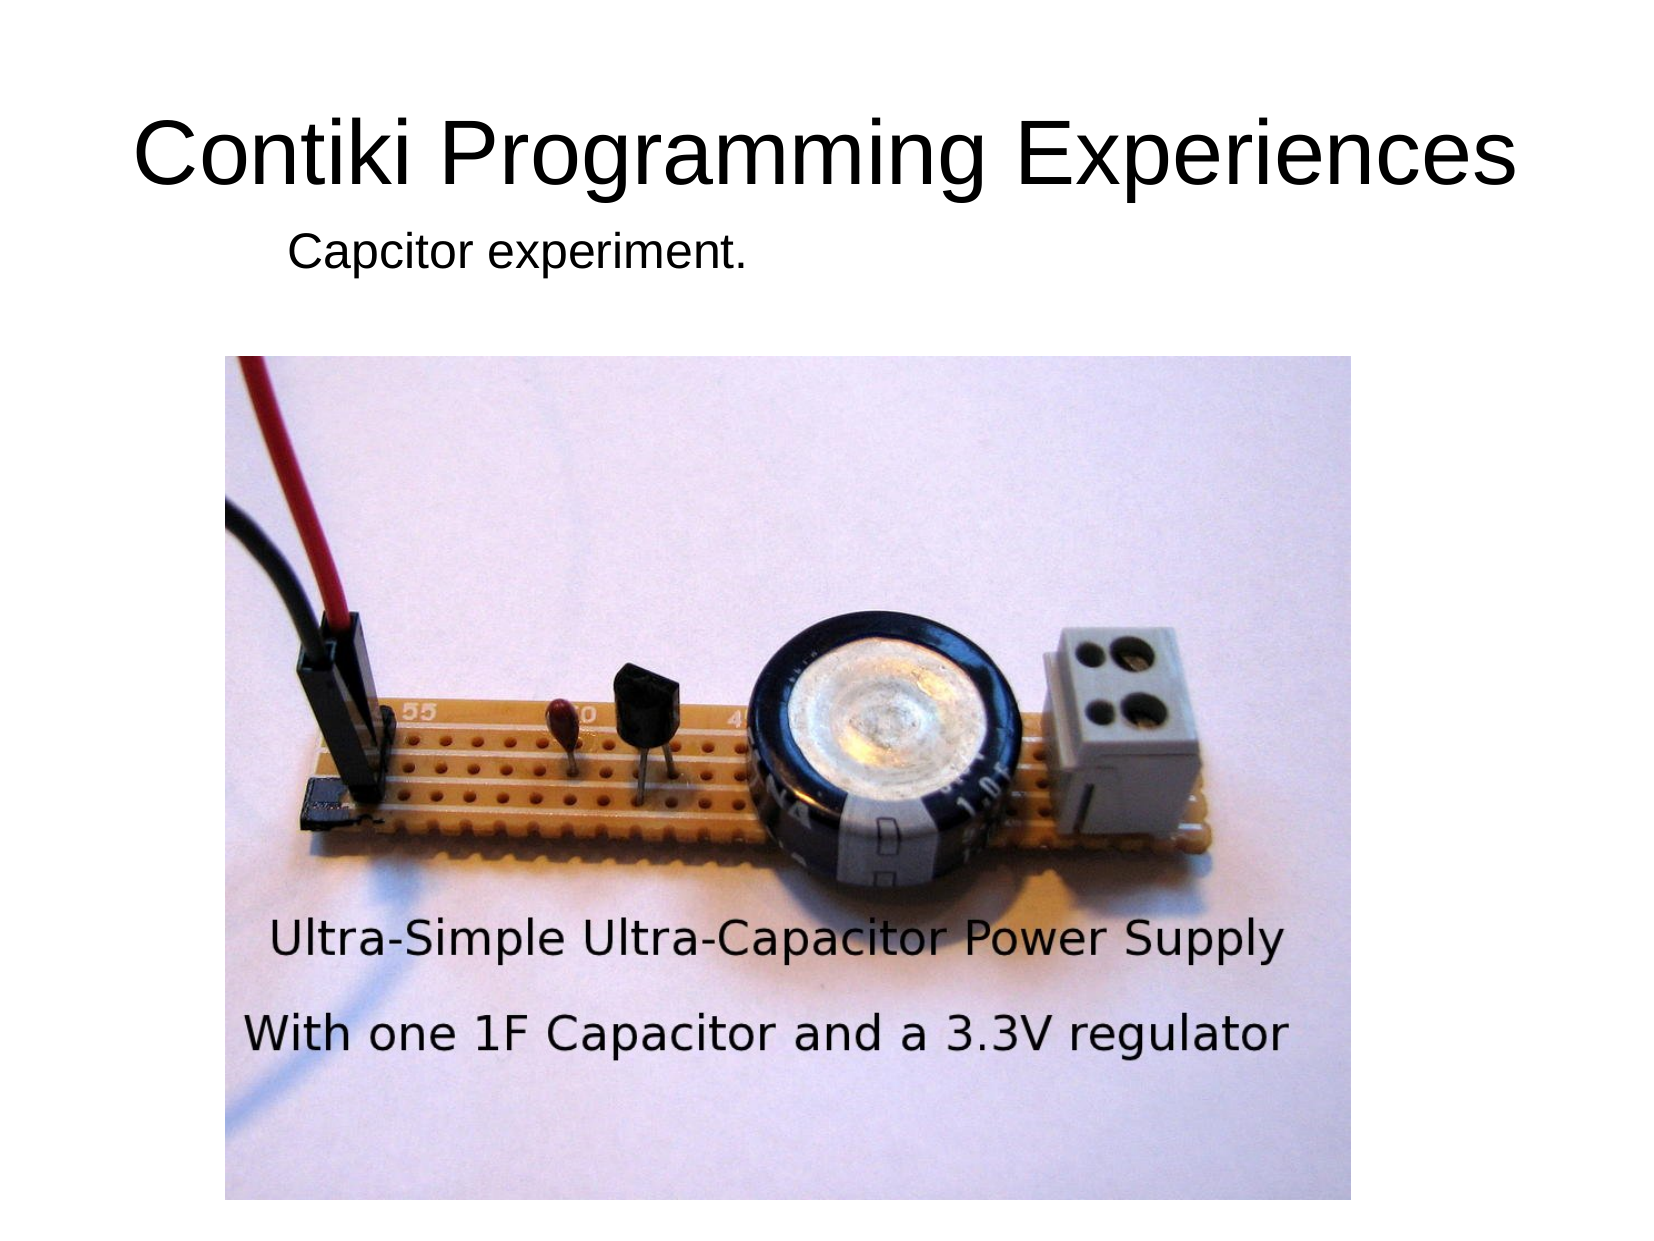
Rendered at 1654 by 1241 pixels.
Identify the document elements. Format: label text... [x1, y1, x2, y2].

subtitle [82, 290, 1571, 1109]
picture [225, 356, 1351, 1201]
title Contiki Programming Experiences [82, 49, 1571, 257]
text_box Capcitor experiment. [273, 215, 765, 287]
